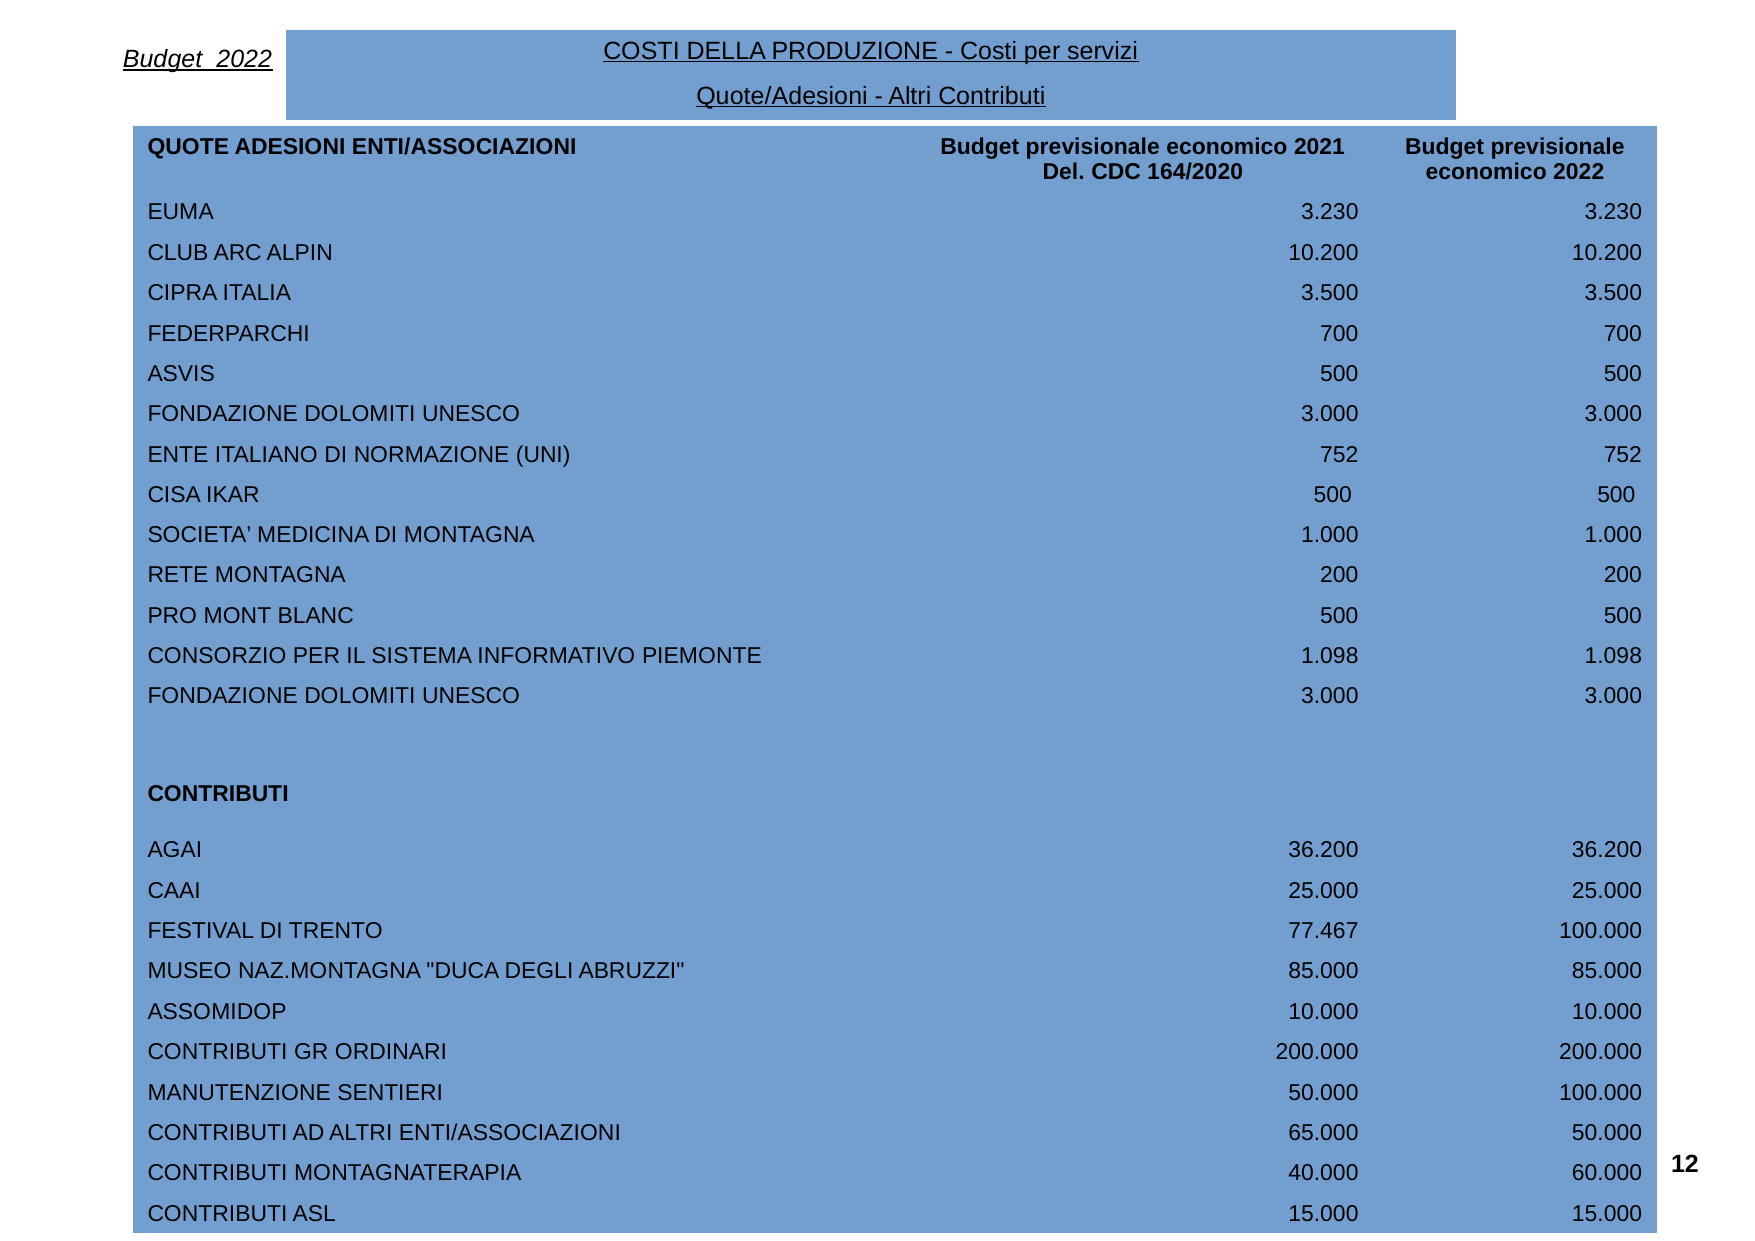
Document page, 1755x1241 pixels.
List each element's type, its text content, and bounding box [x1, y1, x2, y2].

table_cell 25.000 [913, 870, 1373, 911]
table_cell 36.200 [1373, 830, 1657, 870]
table_cell 500 [913, 474, 1373, 515]
table_cell [913, 773, 1373, 830]
table_cell 752 [913, 434, 1373, 474]
table_cell 85.000 [1373, 951, 1657, 991]
table_cell 500 [1373, 595, 1657, 636]
table_cell 85.000 [913, 951, 1373, 991]
table_cell ASVIS [133, 353, 913, 394]
table_cell 65.000 [913, 1112, 1373, 1153]
table_cell 3.000 [1373, 676, 1657, 716]
table_cell 1.000 [1373, 515, 1657, 555]
table_cell FONDAZIONE DOLOMITI UNESCO [133, 676, 913, 716]
table_cell 100.000 [1373, 911, 1657, 951]
table_cell 100.000 [1373, 1072, 1657, 1112]
table_cell EUMA [133, 192, 913, 232]
table_header Budget previsionale economico 2022 [1373, 126, 1657, 192]
table_cell 3.000 [913, 394, 1373, 434]
table_cell Quote/Adesioni - Altri Contributi [286, 75, 1456, 120]
table_cell 3.230 [913, 192, 1373, 232]
table_cell 1.098 [913, 636, 1373, 676]
table_cell [1373, 773, 1657, 830]
table_cell 200 [1373, 555, 1657, 595]
table_cell AGAI [133, 830, 913, 870]
table_cell 10.200 [913, 232, 1373, 273]
table_header COSTI DELLA PRODUZIONE - Costi per servizi [286, 30, 1456, 75]
table_cell FONDAZIONE DOLOMITI UNESCO [133, 394, 913, 434]
table_cell CONSORZIO PER IL SISTEMA INFORMATIVO PIEMONTE [133, 636, 913, 676]
text_box Budget 2022 [50, 35, 346, 82]
table_cell CONTRIBUTI AD ALTRI ENTI/ASSOCIAZIONI [133, 1112, 913, 1153]
table_cell CONTRIBUTI MONTAGNATERAPIA [133, 1153, 913, 1193]
table_cell 1.098 [1373, 636, 1657, 676]
table_cell 50.000 [913, 1072, 1373, 1112]
table_cell 700 [1373, 313, 1657, 353]
table_cell CONTRIBUTI [133, 773, 913, 830]
table_cell 10.000 [913, 991, 1373, 1032]
table_cell ENTE ITALIANO DI NORMAZIONE (UNI) [133, 434, 913, 474]
table_cell [133, 716, 913, 773]
table_cell 200.000 [1373, 1032, 1657, 1072]
table_cell 700 [913, 313, 1373, 353]
table_cell SOCIETA’ MEDICINA DI MONTAGNA [133, 515, 913, 555]
table_cell 36.200 [913, 830, 1373, 870]
table_cell 500 [1373, 353, 1657, 394]
table_cell 3.500 [913, 273, 1373, 313]
table_cell 60.000 [1373, 1153, 1657, 1193]
table_cell ASSOMIDOP [133, 991, 913, 1032]
table_cell 500 [913, 595, 1373, 636]
table_cell [913, 716, 1373, 773]
table_cell 40.000 [913, 1153, 1373, 1193]
table_cell 3.500 [1373, 273, 1657, 313]
table_cell 200.000 [913, 1032, 1373, 1072]
table_cell 1.000 [913, 515, 1373, 555]
table_cell 25.000 [1373, 870, 1657, 911]
table_cell 752 [1373, 434, 1657, 474]
table_cell 10.000 [1373, 991, 1657, 1032]
table_cell 500 [1373, 474, 1657, 515]
table_cell 15.000 [1373, 1193, 1657, 1233]
table_cell 15.000 [913, 1193, 1373, 1233]
table_cell CAAI [133, 870, 913, 911]
table_cell FEDERPARCHI [133, 313, 913, 353]
table_cell CIPRA ITALIA [133, 273, 913, 313]
table_cell PRO MONT BLANC [133, 595, 913, 636]
table_cell 3.000 [913, 676, 1373, 716]
table_cell 77.467 [913, 911, 1373, 951]
table_cell [1373, 716, 1657, 773]
text_box 12 [1655, 1139, 1727, 1186]
table_cell 10.200 [1373, 232, 1657, 273]
table_cell CONTRIBUTI ASL [133, 1193, 913, 1233]
table_cell 200 [913, 555, 1373, 595]
table_cell CLUB ARC ALPIN [133, 232, 913, 273]
table_cell FESTIVAL DI TRENTO [133, 911, 913, 951]
table_cell MUSEO NAZ.MONTAGNA "DUCA DEGLI ABRUZZI" [133, 951, 913, 991]
table_cell 3.230 [1373, 192, 1657, 232]
table_header Budget previsionale economico 2021 Del. CDC 164/2020 [913, 126, 1373, 192]
table_cell CONTRIBUTI GR ORDINARI [133, 1032, 913, 1072]
table_cell 50.000 [1373, 1112, 1657, 1153]
table_cell MANUTENZIONE SENTIERI [133, 1072, 913, 1112]
table_cell 500 [913, 353, 1373, 394]
table_cell CISA IKAR [133, 474, 913, 515]
table_cell 3.000 [1373, 394, 1657, 434]
table_header QUOTE ADESIONI ENTI/ASSOCIAZIONI [133, 126, 913, 192]
table_cell RETE MONTAGNA [133, 555, 913, 595]
